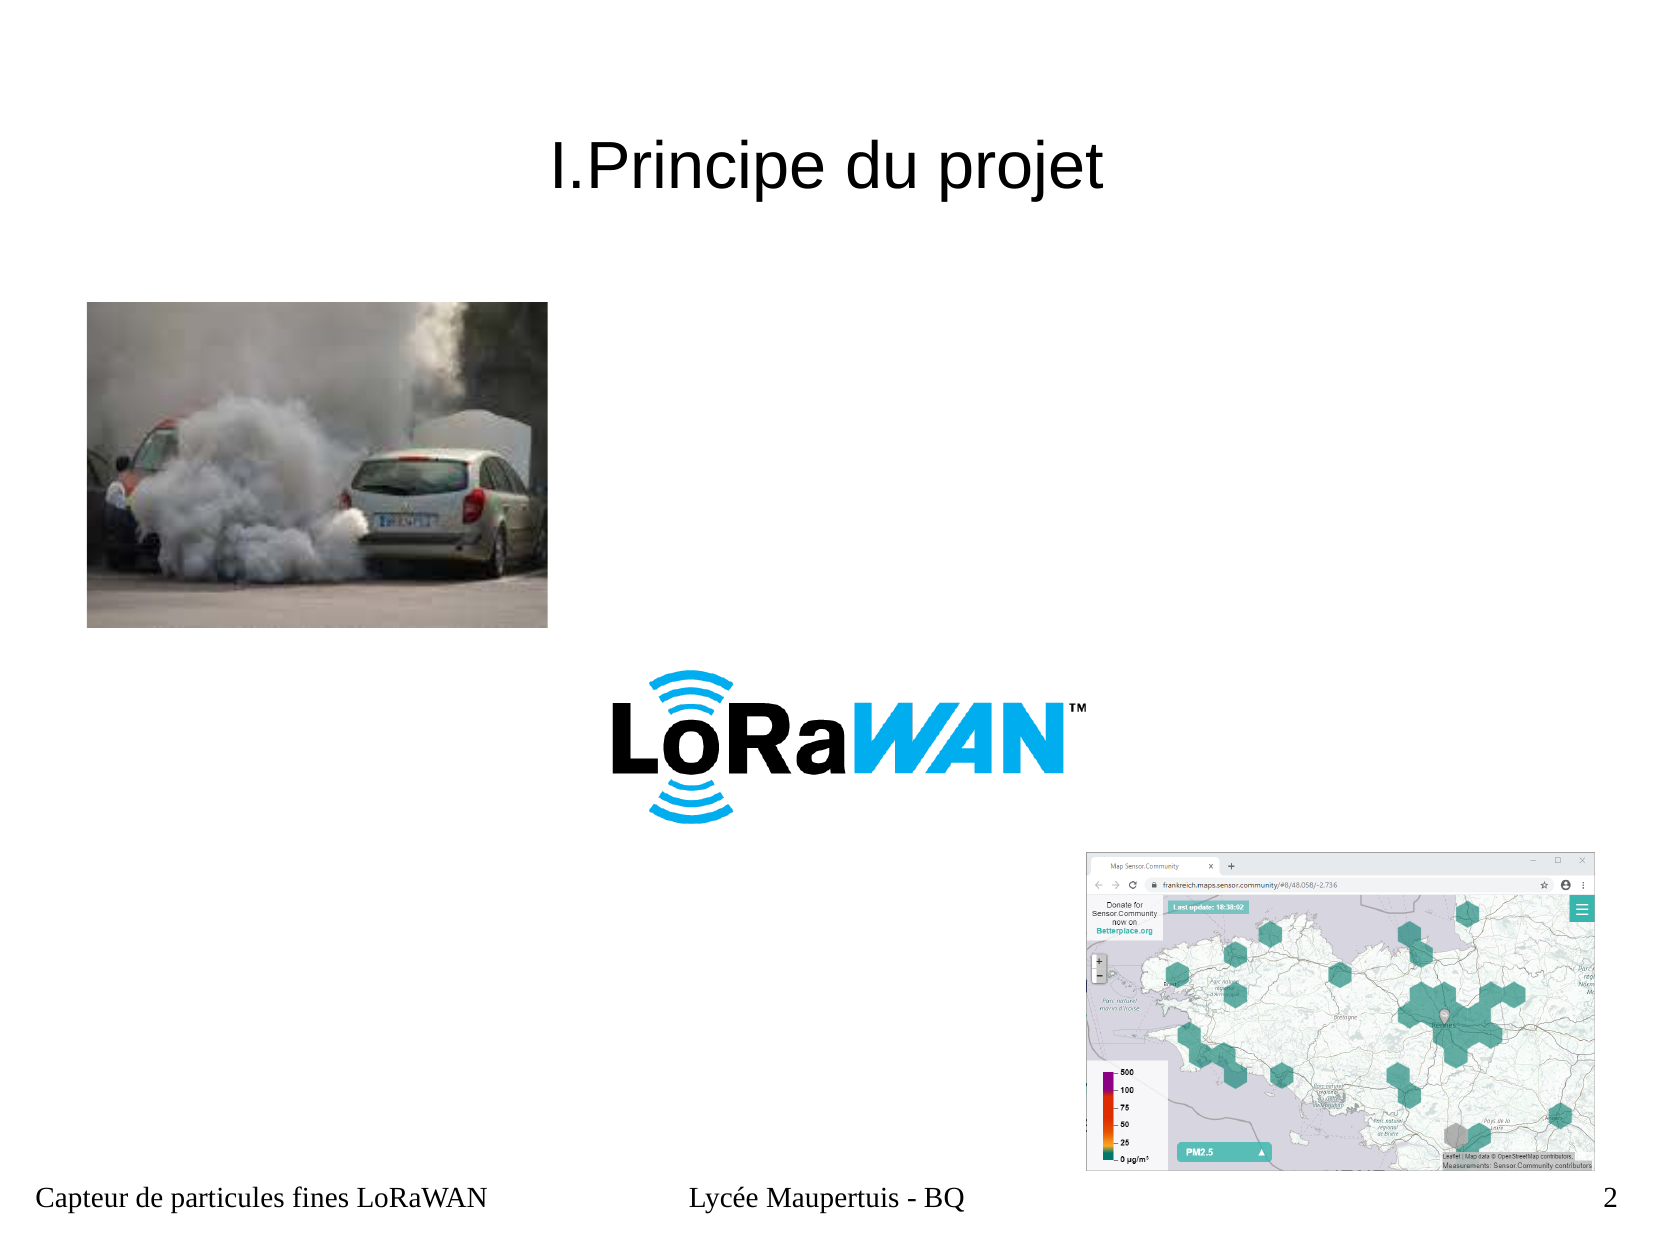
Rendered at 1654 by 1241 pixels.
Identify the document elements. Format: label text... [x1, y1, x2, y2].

picture [612, 670, 1086, 824]
picture [1086, 852, 1595, 1171]
subtitle Principe du projet [35, 35, 1619, 295]
picture [86, 302, 548, 628]
